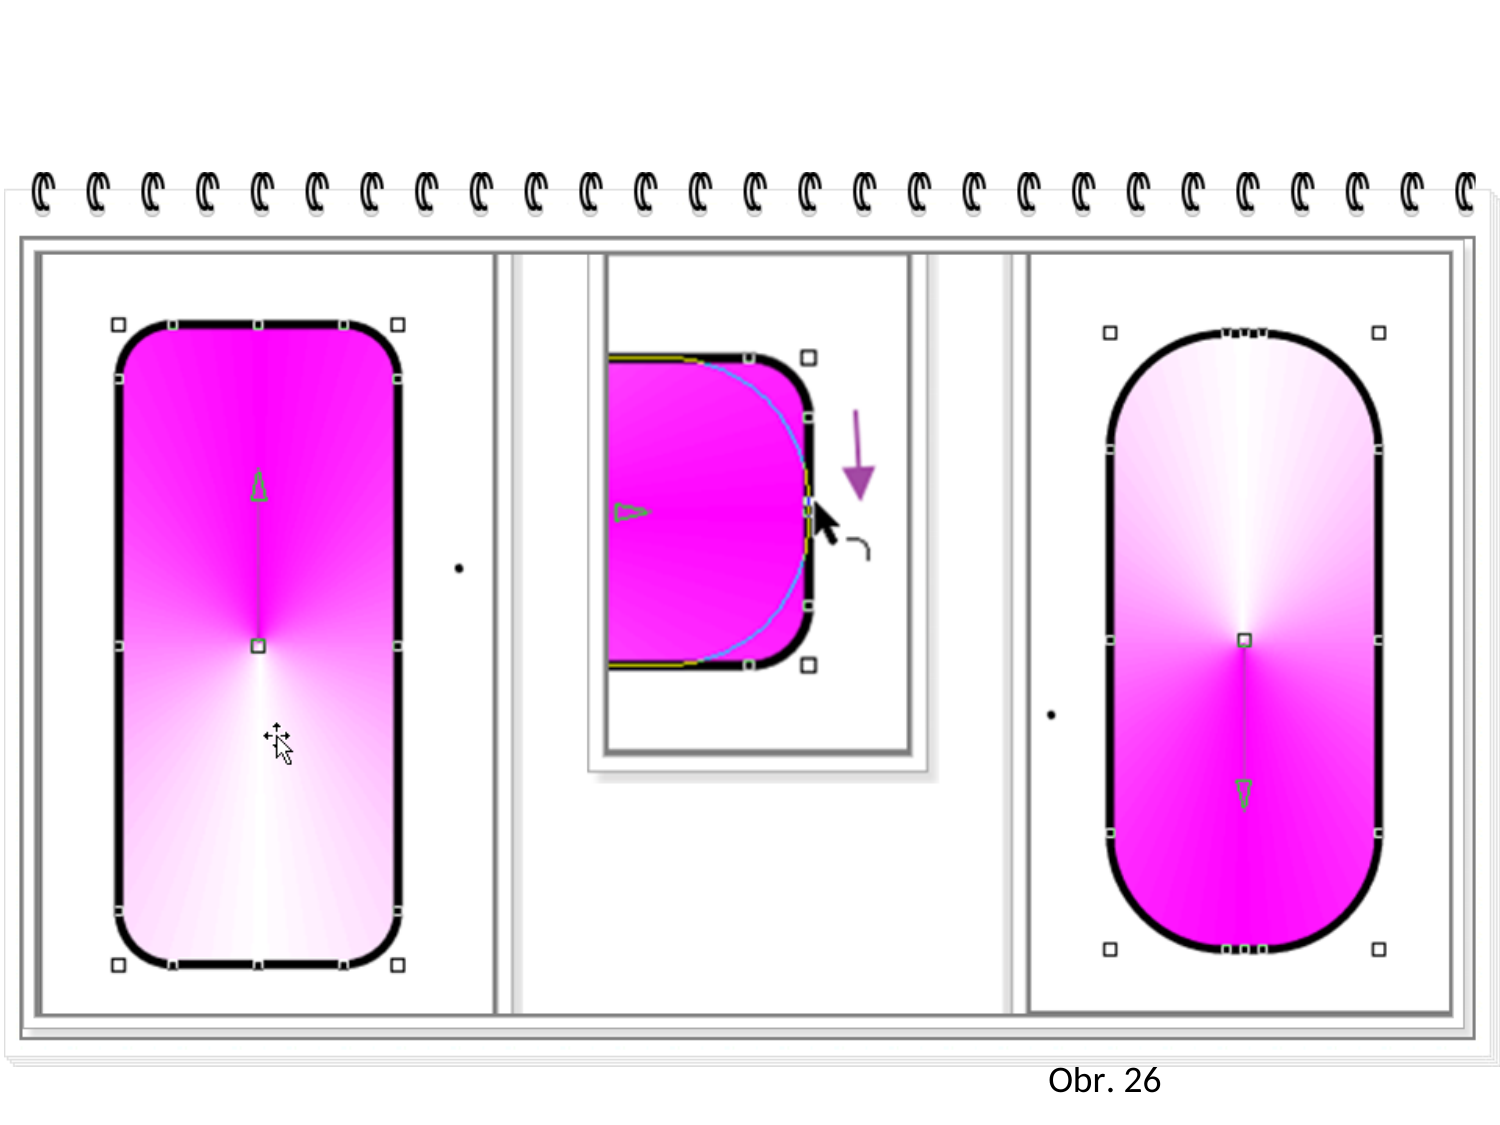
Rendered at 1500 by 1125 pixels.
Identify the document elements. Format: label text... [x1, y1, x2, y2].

text_box Obr. 26 [1033, 1067, 1223, 1108]
picture [4, 172, 1500, 1067]
